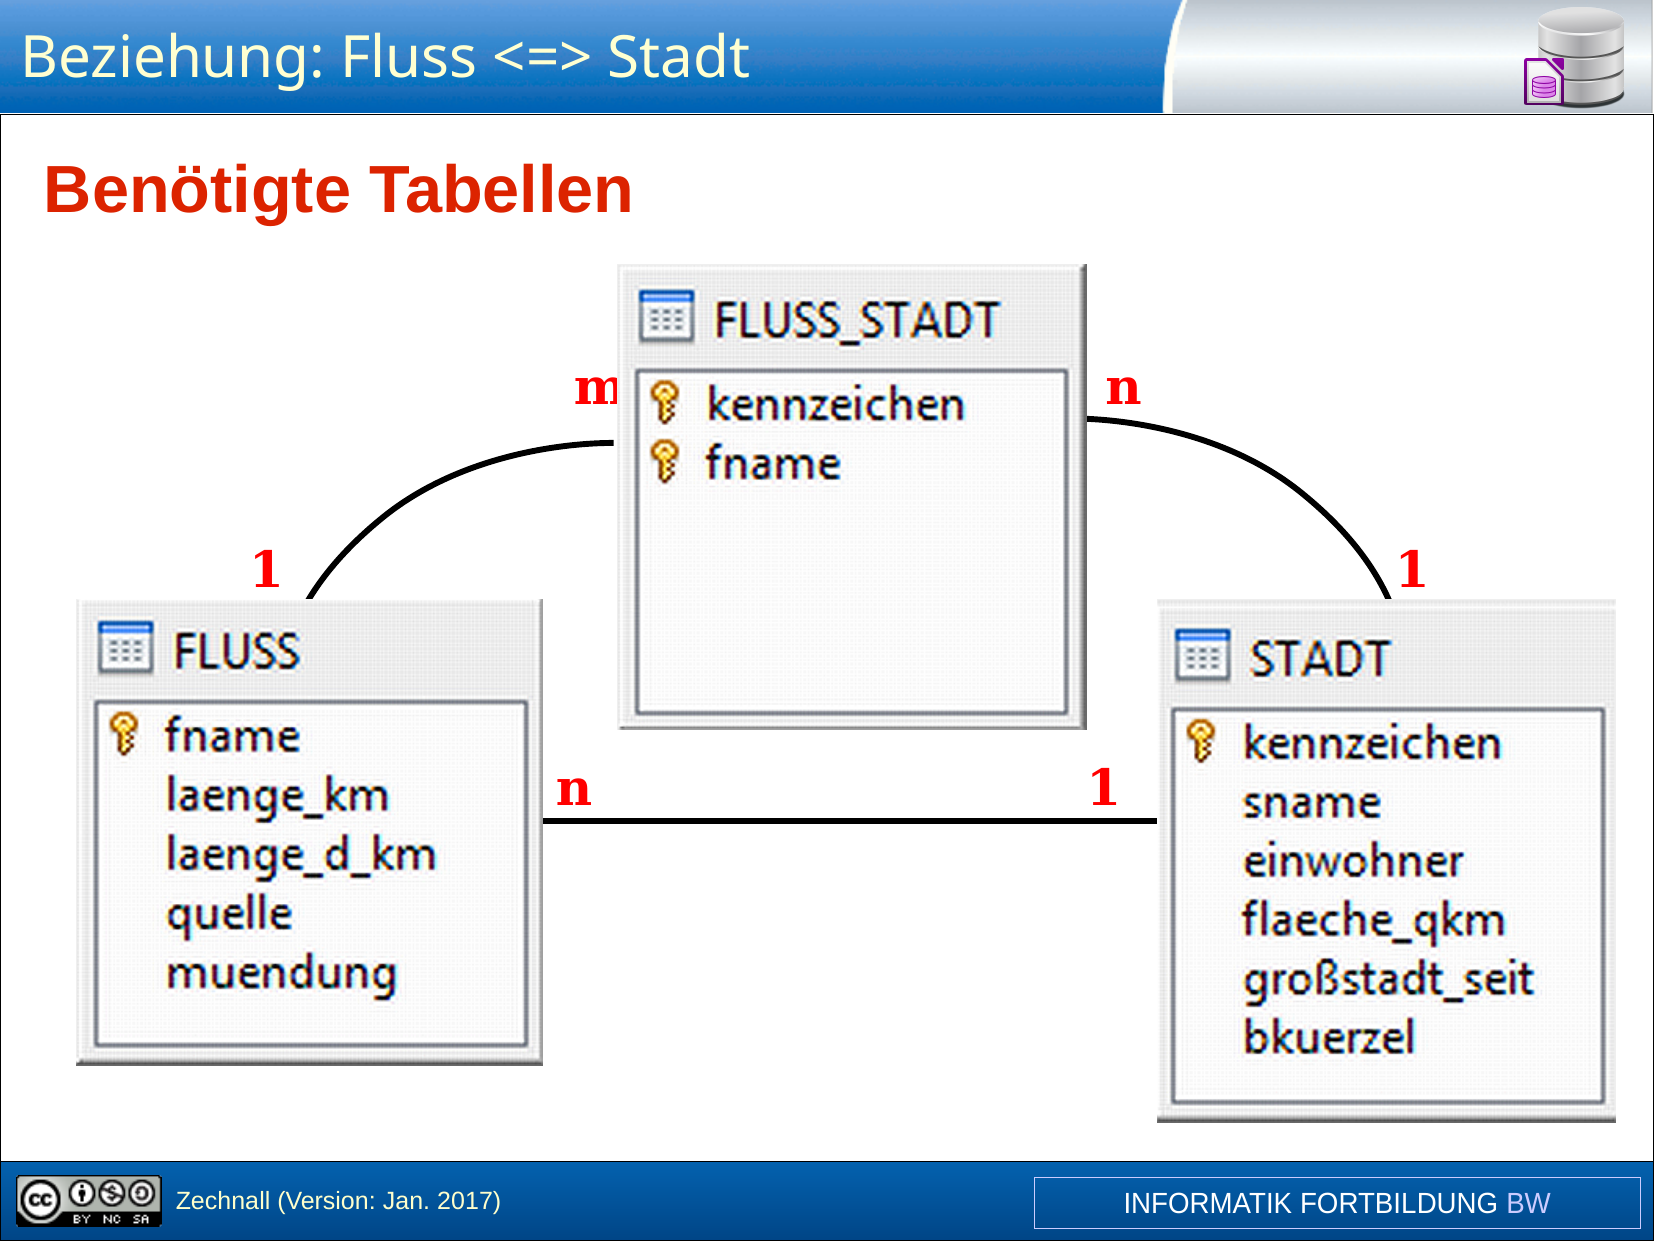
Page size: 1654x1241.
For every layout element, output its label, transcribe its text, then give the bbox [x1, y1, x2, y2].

picture [617, 264, 1087, 730]
picture [0, 0, 1654, 113]
text_box 1 [249, 540, 284, 600]
picture [76, 599, 543, 1066]
text_box n [1105, 357, 1142, 416]
title Beziehung: Fluss <=> Stadt [20, 14, 1464, 95]
text_box n [555, 758, 593, 818]
text_box Benötigte Tabellen [29, 144, 761, 244]
picture [16, 1175, 162, 1227]
text_box 1 [1394, 540, 1432, 600]
text_box m [573, 357, 611, 416]
picture [1157, 599, 1616, 1123]
text_box 1 [1086, 758, 1142, 818]
